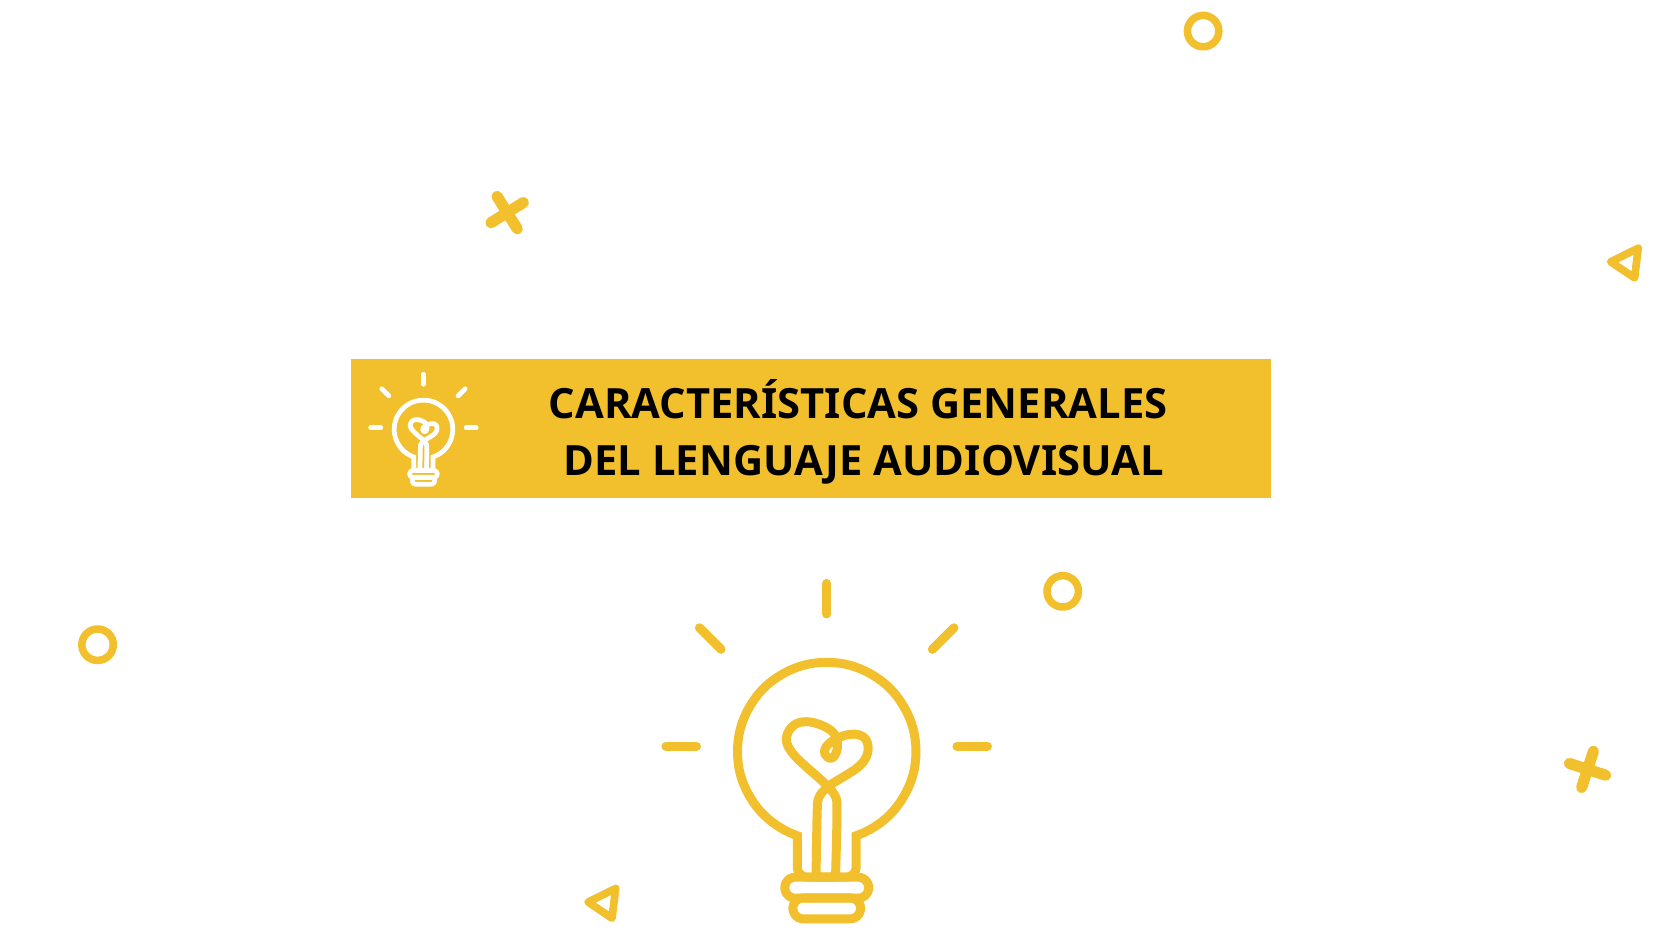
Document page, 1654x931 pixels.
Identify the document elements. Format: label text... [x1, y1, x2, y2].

text_box CARACTERÍSTICAS GENERALES DEL LENGUAJE AUDIOVISUAL [487, 339, 1241, 523]
